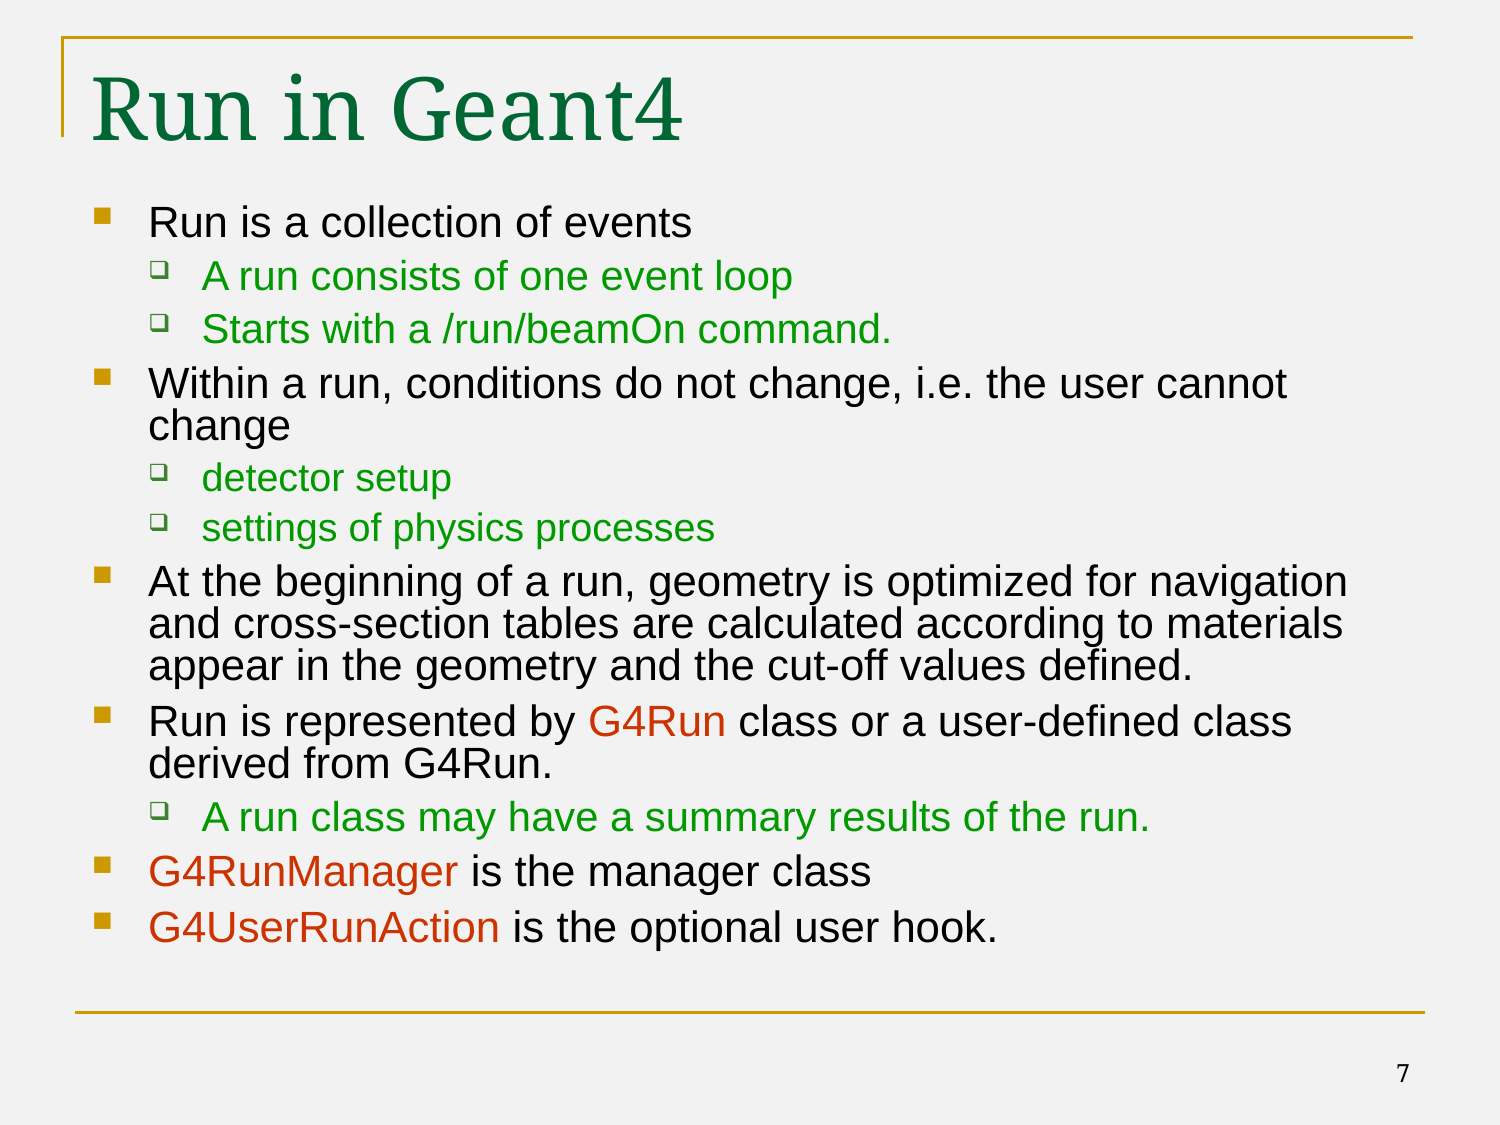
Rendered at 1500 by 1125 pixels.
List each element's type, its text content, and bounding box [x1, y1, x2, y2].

list Run is a collection of events A run consists of one event loop Starts with a /run/beamOn command. Within a run, conditions do not change, i.e. the user cannot change detector setup settings of physics processes At the beginning of a run, geometry is optimized for navigation and cross-section tables are calculated according to materials appear in the geometry and the cut-off values defined. Run is represented by G4Run class or a user-defined class derived from G4Run. A run class may have a summary results of the run. G4RunManager is the manager class G4UserRunAction is the optional user hook. [76, 196, 1427, 1011]
text_box <number> [1074, 1024, 1426, 1100]
title Run in Geant4 [75, 45, 1426, 233]
